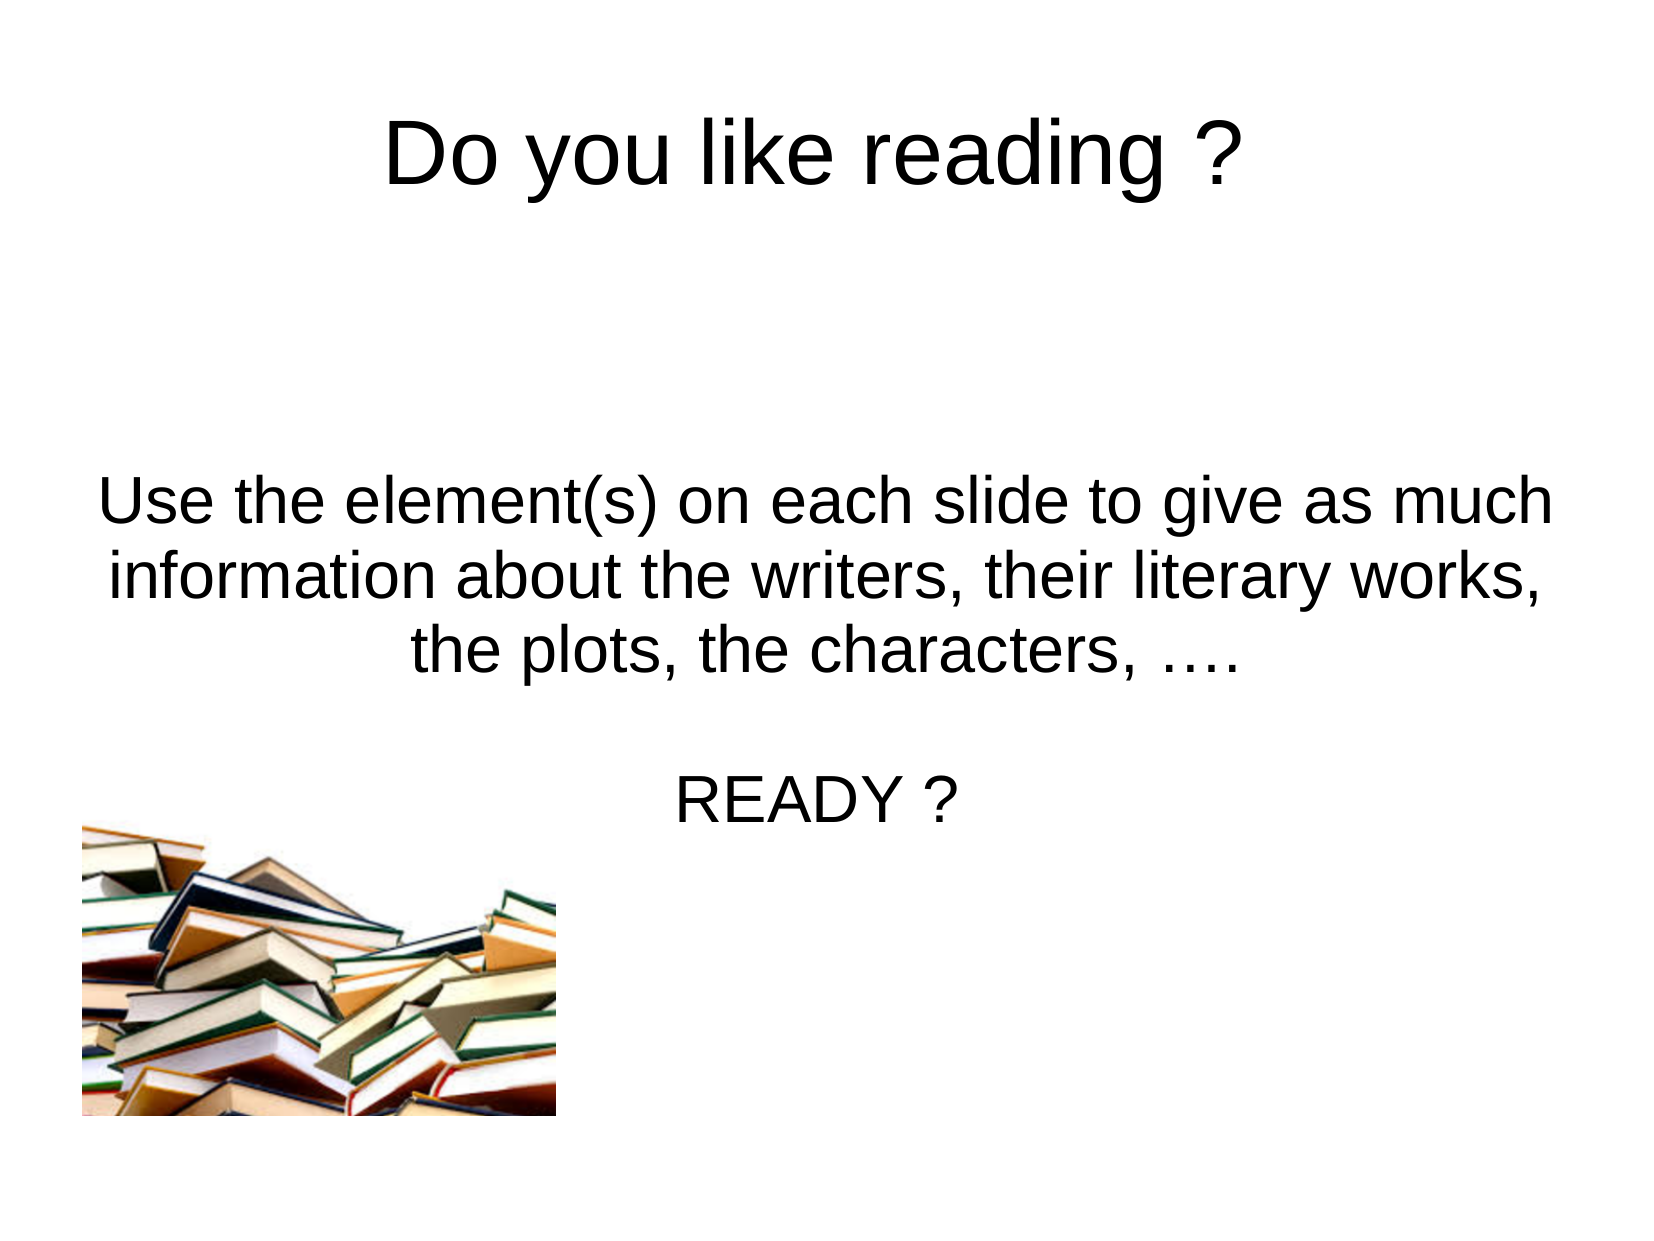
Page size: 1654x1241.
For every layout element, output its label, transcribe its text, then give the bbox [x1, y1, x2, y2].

title Do you like reading ? [82, 49, 1571, 257]
picture [82, 791, 556, 1116]
subtitle Use the element(s) on each slide to give as much information about the writers, their literary works, the plots, the characters, …. READY ? [82, 290, 1571, 1010]
